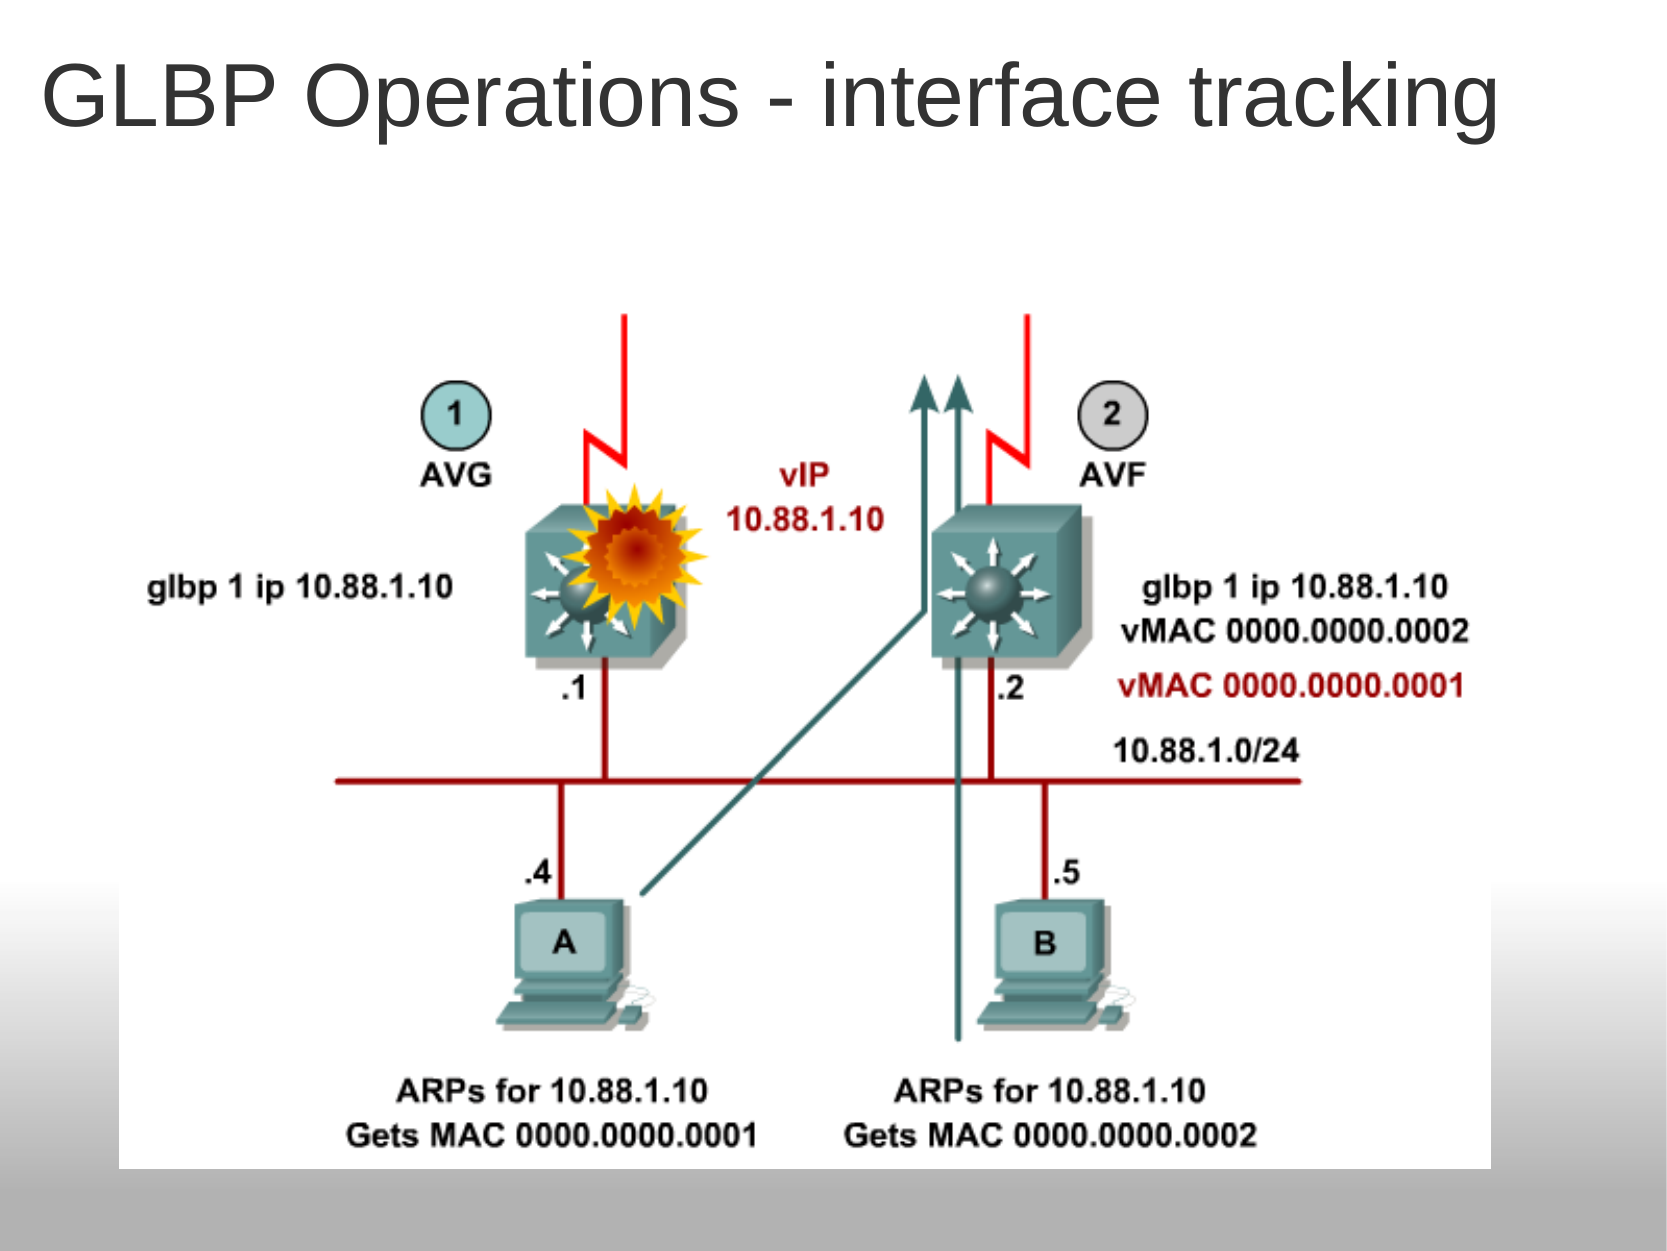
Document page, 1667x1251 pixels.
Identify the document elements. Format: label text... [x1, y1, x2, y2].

title GLBP Operations - interface tracking [40, 50, 1627, 201]
picture [0, 0, 1667, 1251]
